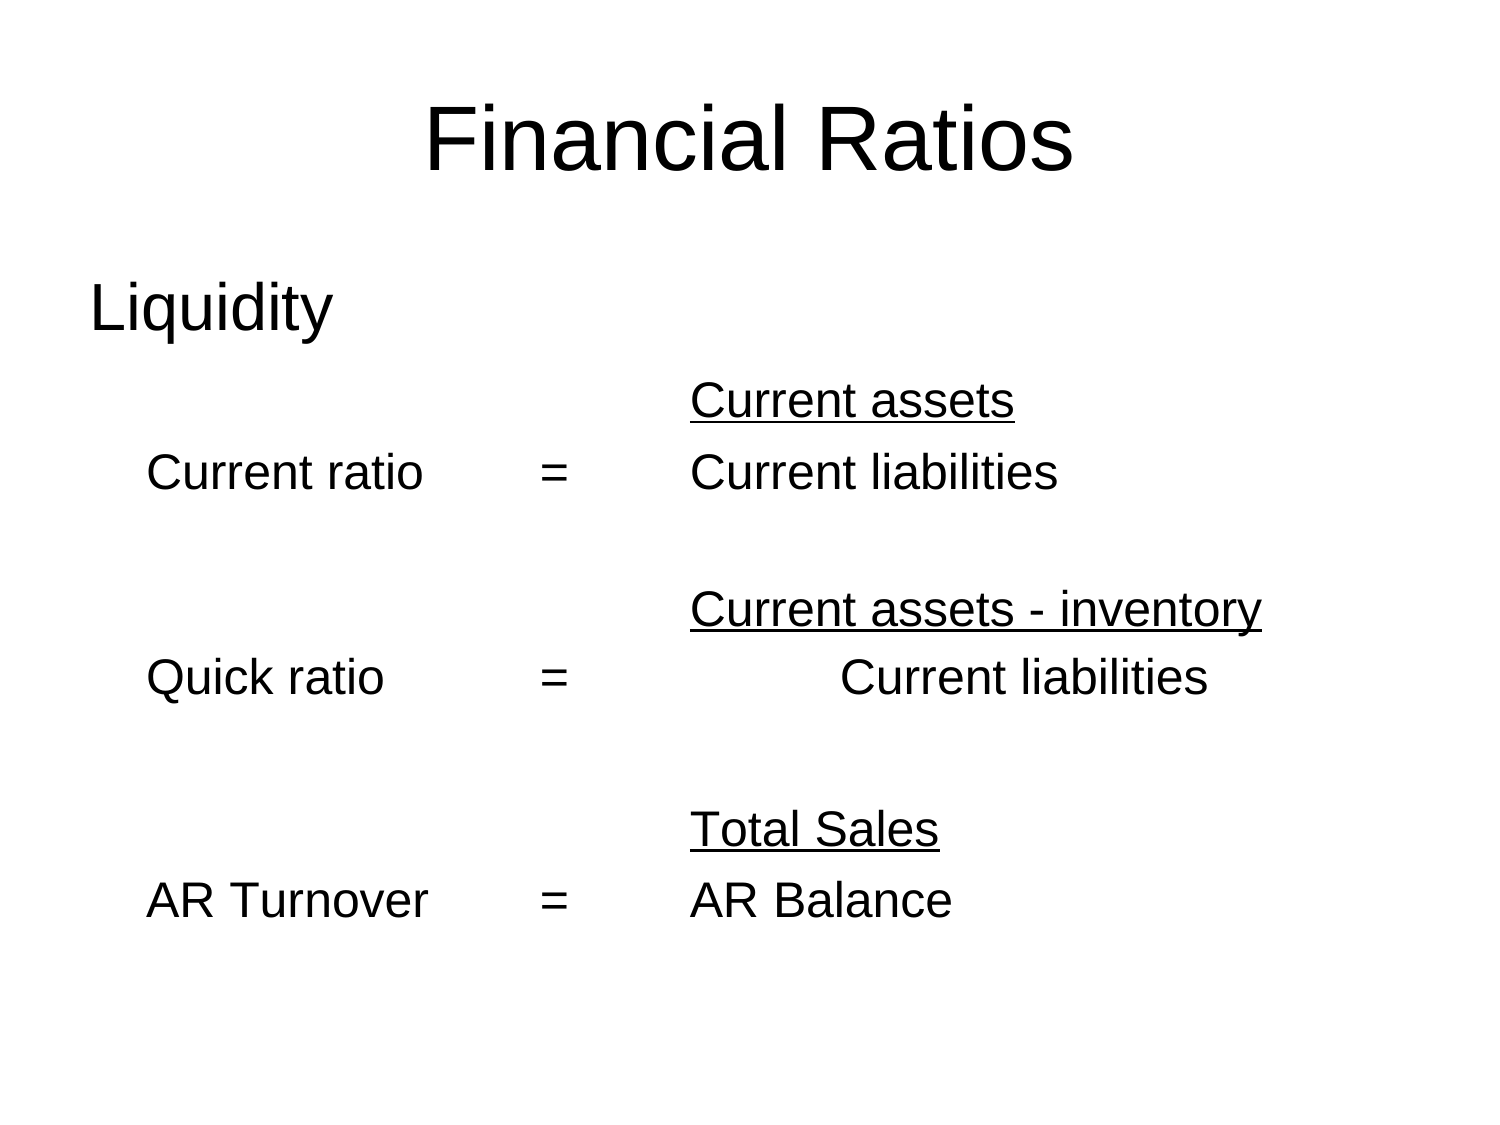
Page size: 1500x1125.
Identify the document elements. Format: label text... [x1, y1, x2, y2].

title Financial Ratios [75, 45, 1426, 233]
list Liquidity Current assets Current ratio = Current liabilities Current assets - inventory Quick ratio = Current liabilities Total Sales AR Turnover = AR Balance [75, 262, 1426, 1050]
